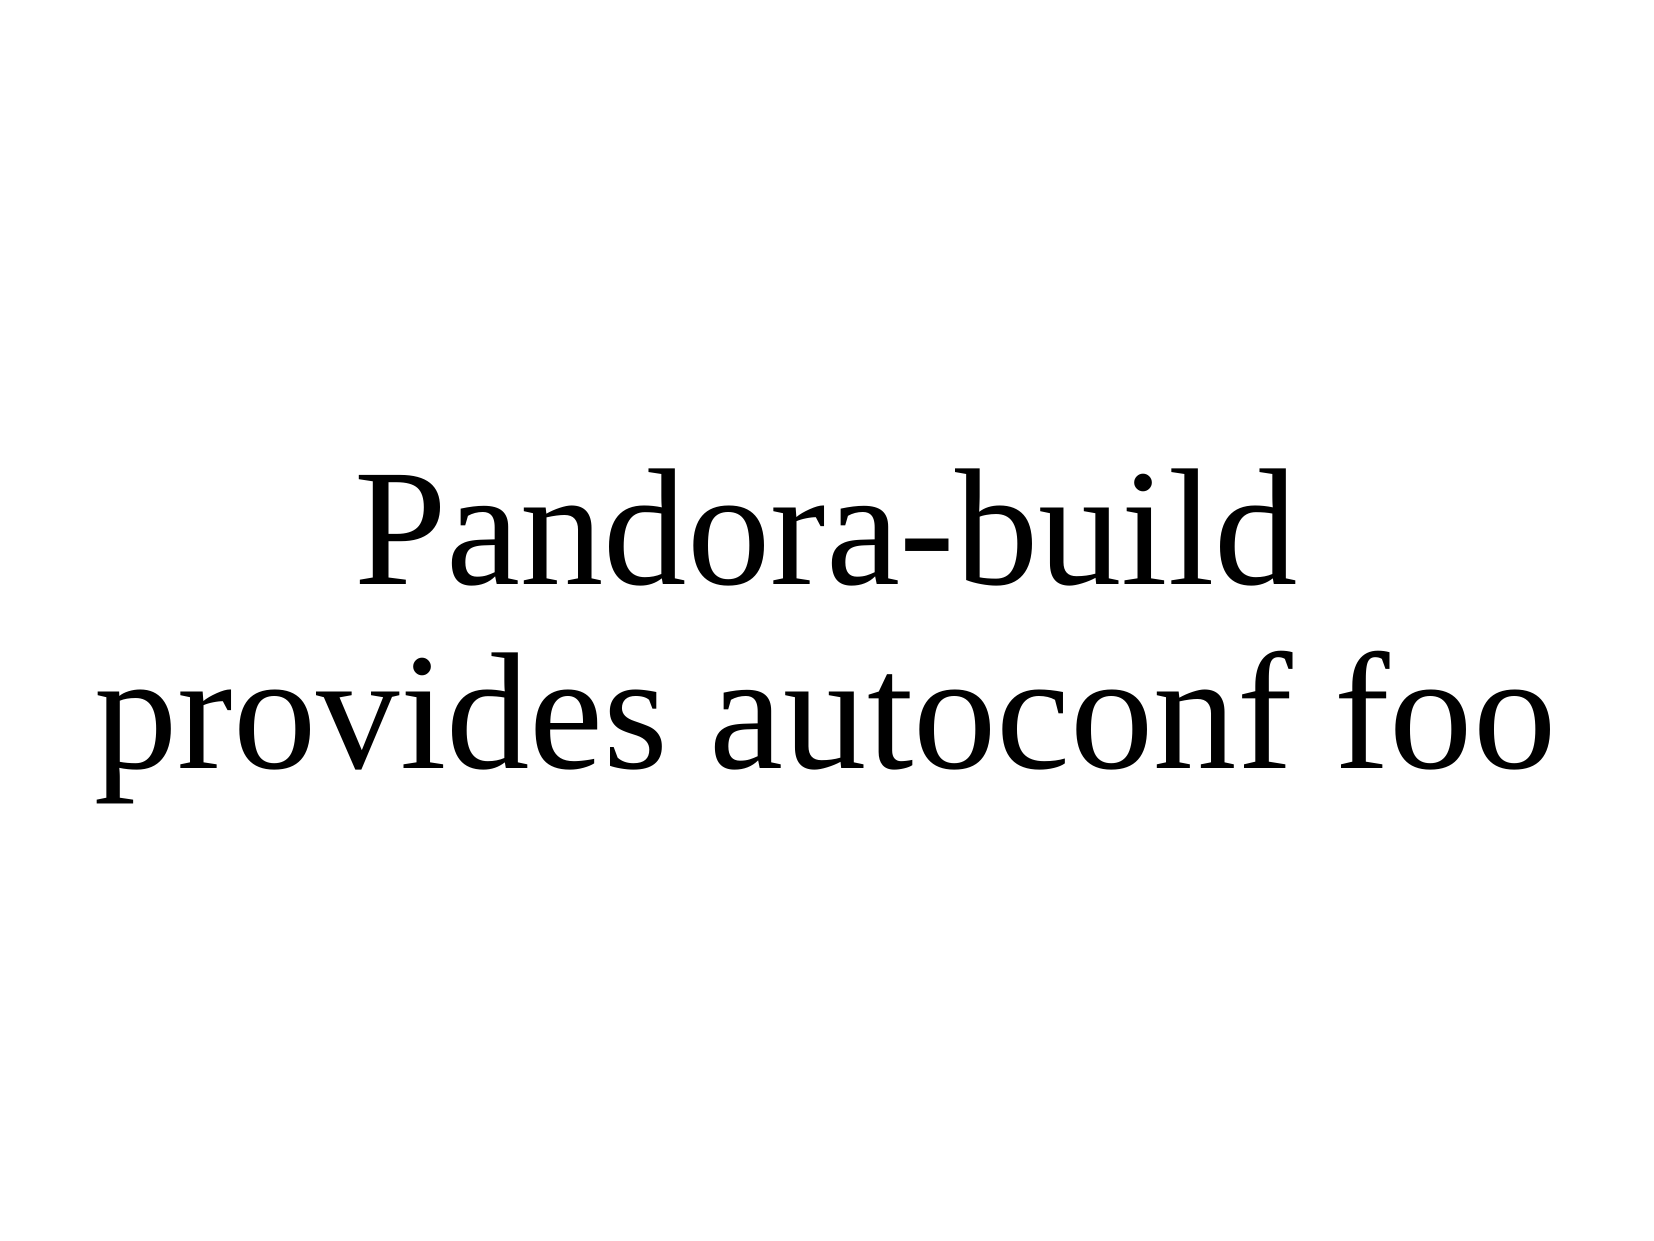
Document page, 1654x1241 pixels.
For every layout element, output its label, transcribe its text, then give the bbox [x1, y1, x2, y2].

title Pandora-build provides autoconf foo [0, 435, 1654, 805]
